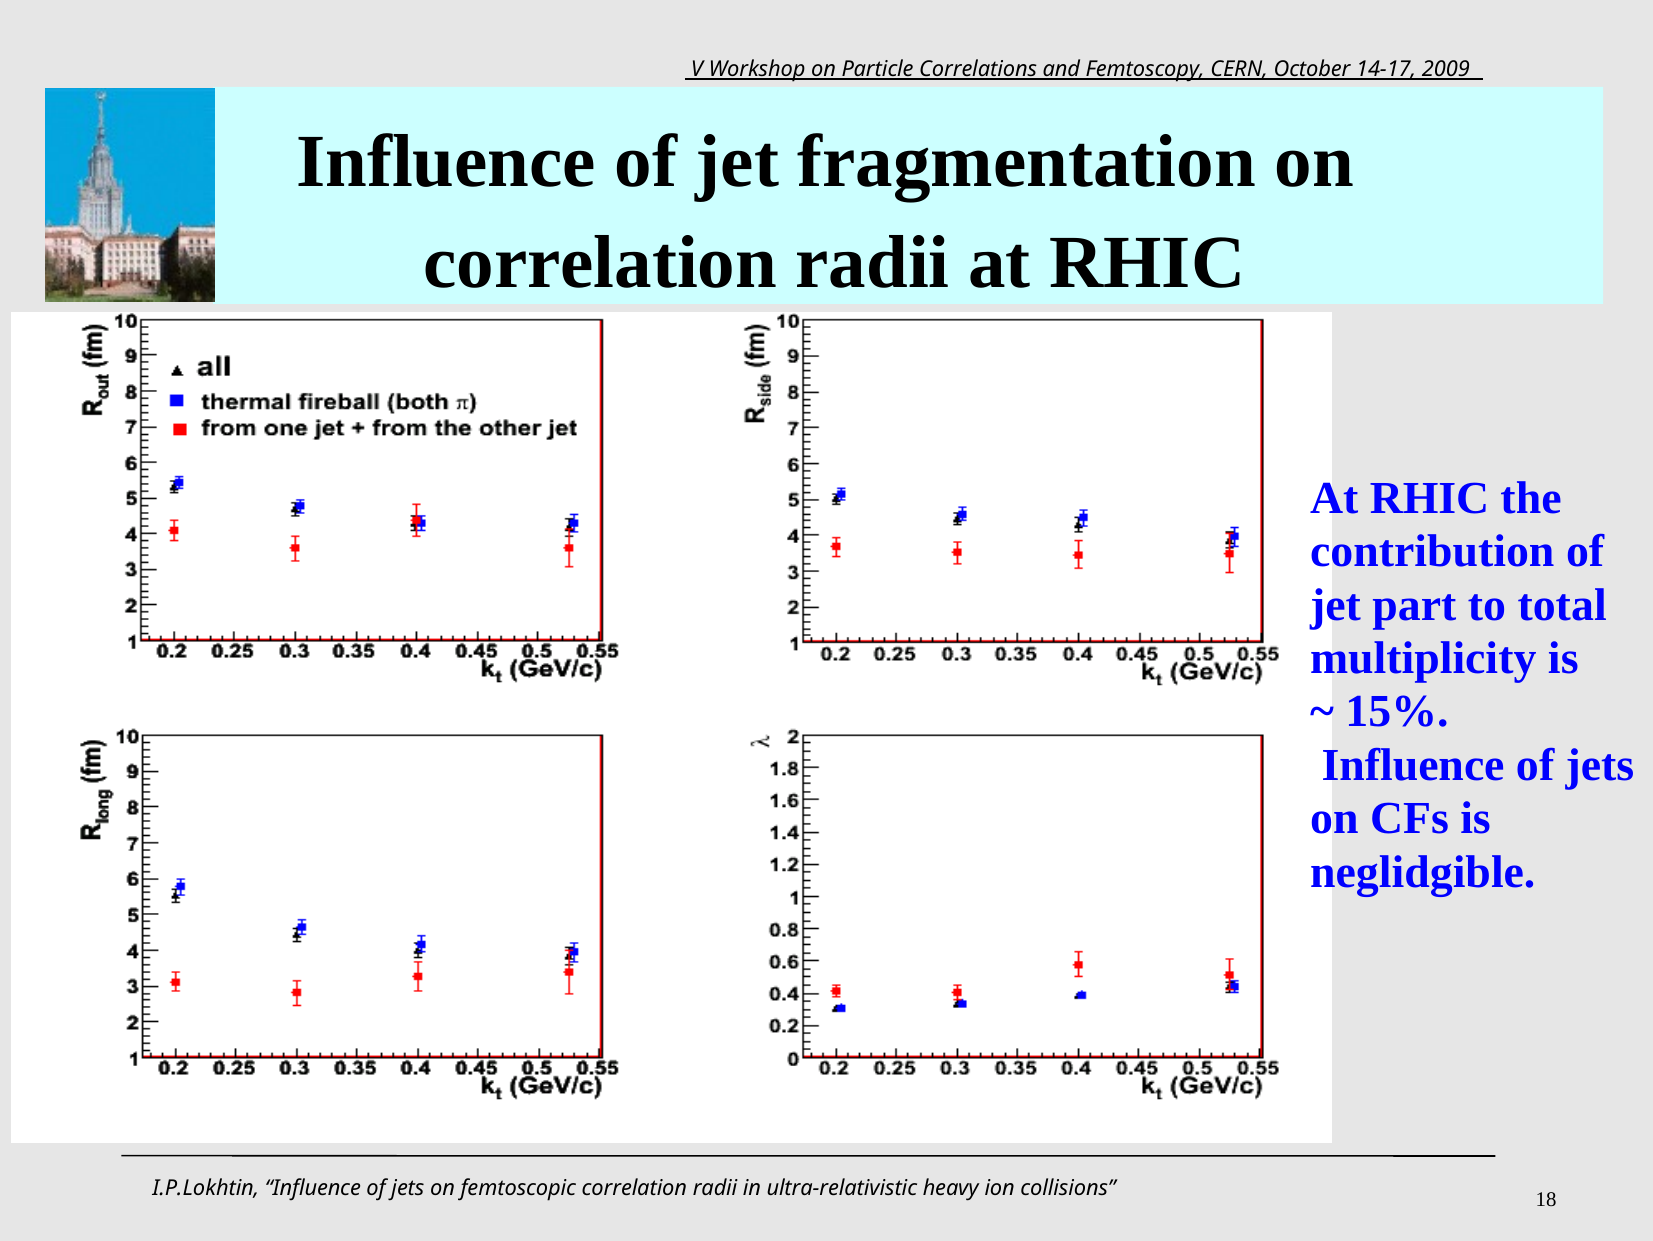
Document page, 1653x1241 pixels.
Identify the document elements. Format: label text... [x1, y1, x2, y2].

text_box At RHIC the contribution of jet part to total multiplicity is ~ 15%. Influence of jets on CFs is neglidgible. [1295, 462, 1653, 905]
picture [11, 312, 1332, 1143]
picture [45, 90, 133, 302]
title Influence of jet fragmentation on correlation radii at RHIC [133, 91, 1537, 314]
